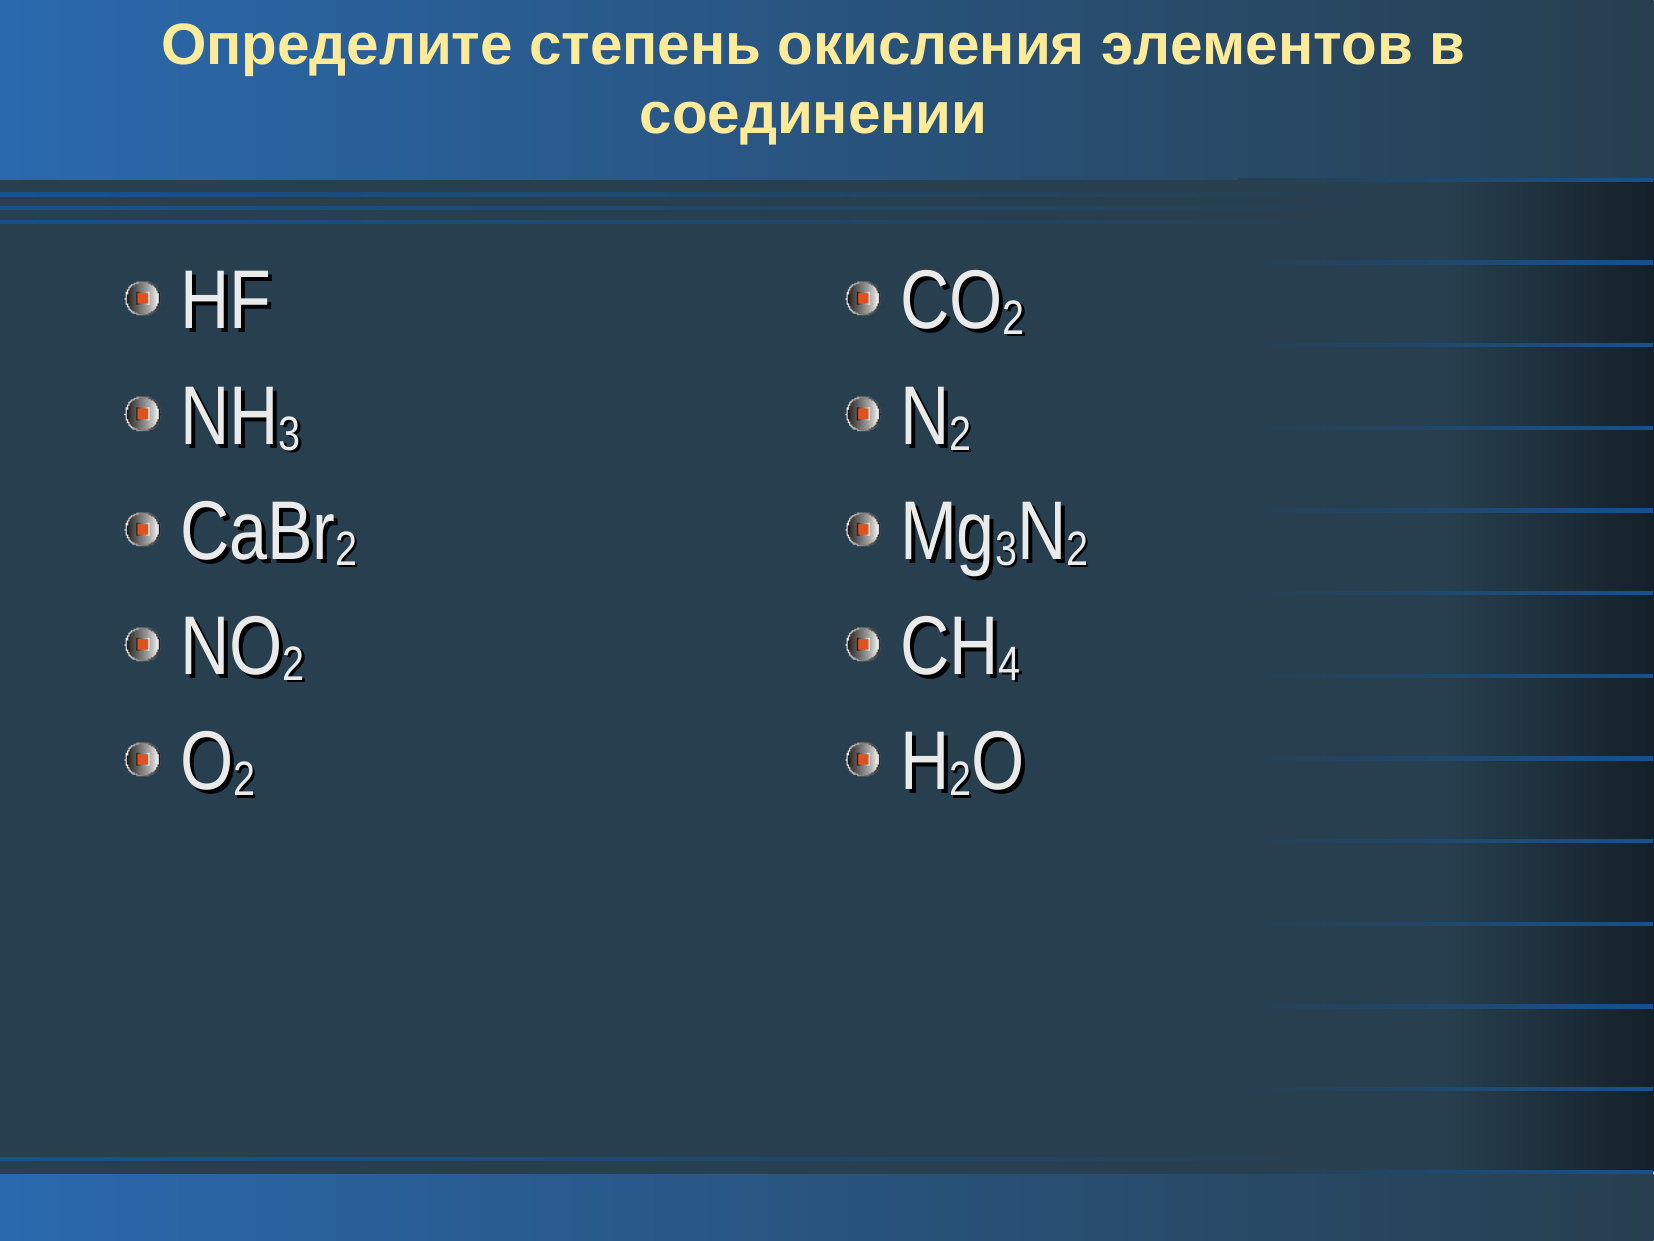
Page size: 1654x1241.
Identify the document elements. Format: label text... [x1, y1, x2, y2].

list HF NH3 CaBr2 NO2 O2 [123, 247, 810, 1067]
list CO2 N2 Mg3N2 CH4 H2O [844, 247, 1530, 1067]
title Определите степень окисления элементов в соединении [91, 7, 1536, 230]
